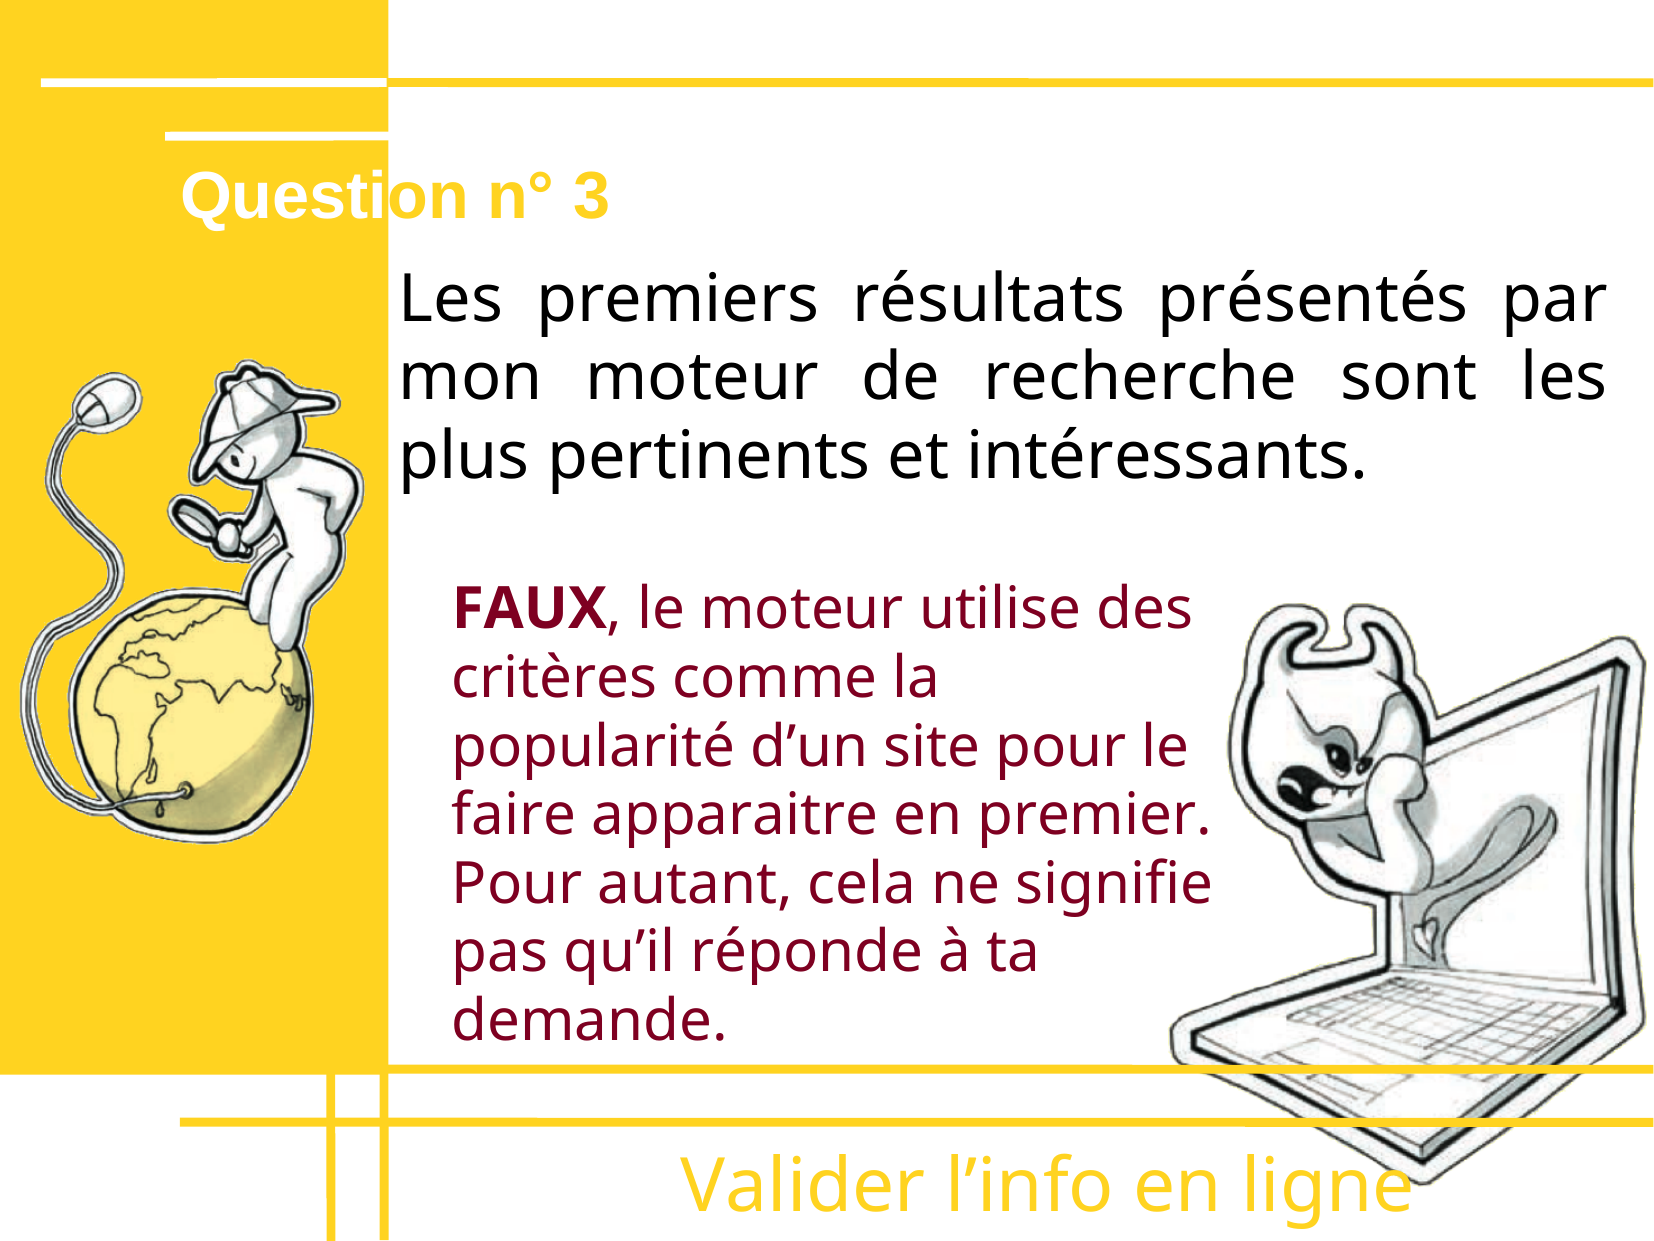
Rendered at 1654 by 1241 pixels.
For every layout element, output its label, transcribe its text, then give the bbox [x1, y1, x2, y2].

picture [1151, 1074, 1654, 1117]
text_box Les premiers résultats présentés par mon moteur de recherche sont les plus pertinents et intéressants. [389, 251, 1624, 503]
picture [6, 354, 379, 857]
text_box FAUX, le moteur utilise des critères comme la popularité dʼun site pour le faire apparaitre en premier. Pour autant, cela ne signifie pas quʼil réponde à ta demande. [437, 566, 1235, 1093]
picture [1151, 1127, 1654, 1207]
text_box Question n° 3 [165, 141, 1406, 243]
text_box Valider lʼinfo en ligne [472, 1133, 1625, 1236]
text_box [0, 0, 379, 1064]
picture [1235, 590, 1654, 1064]
